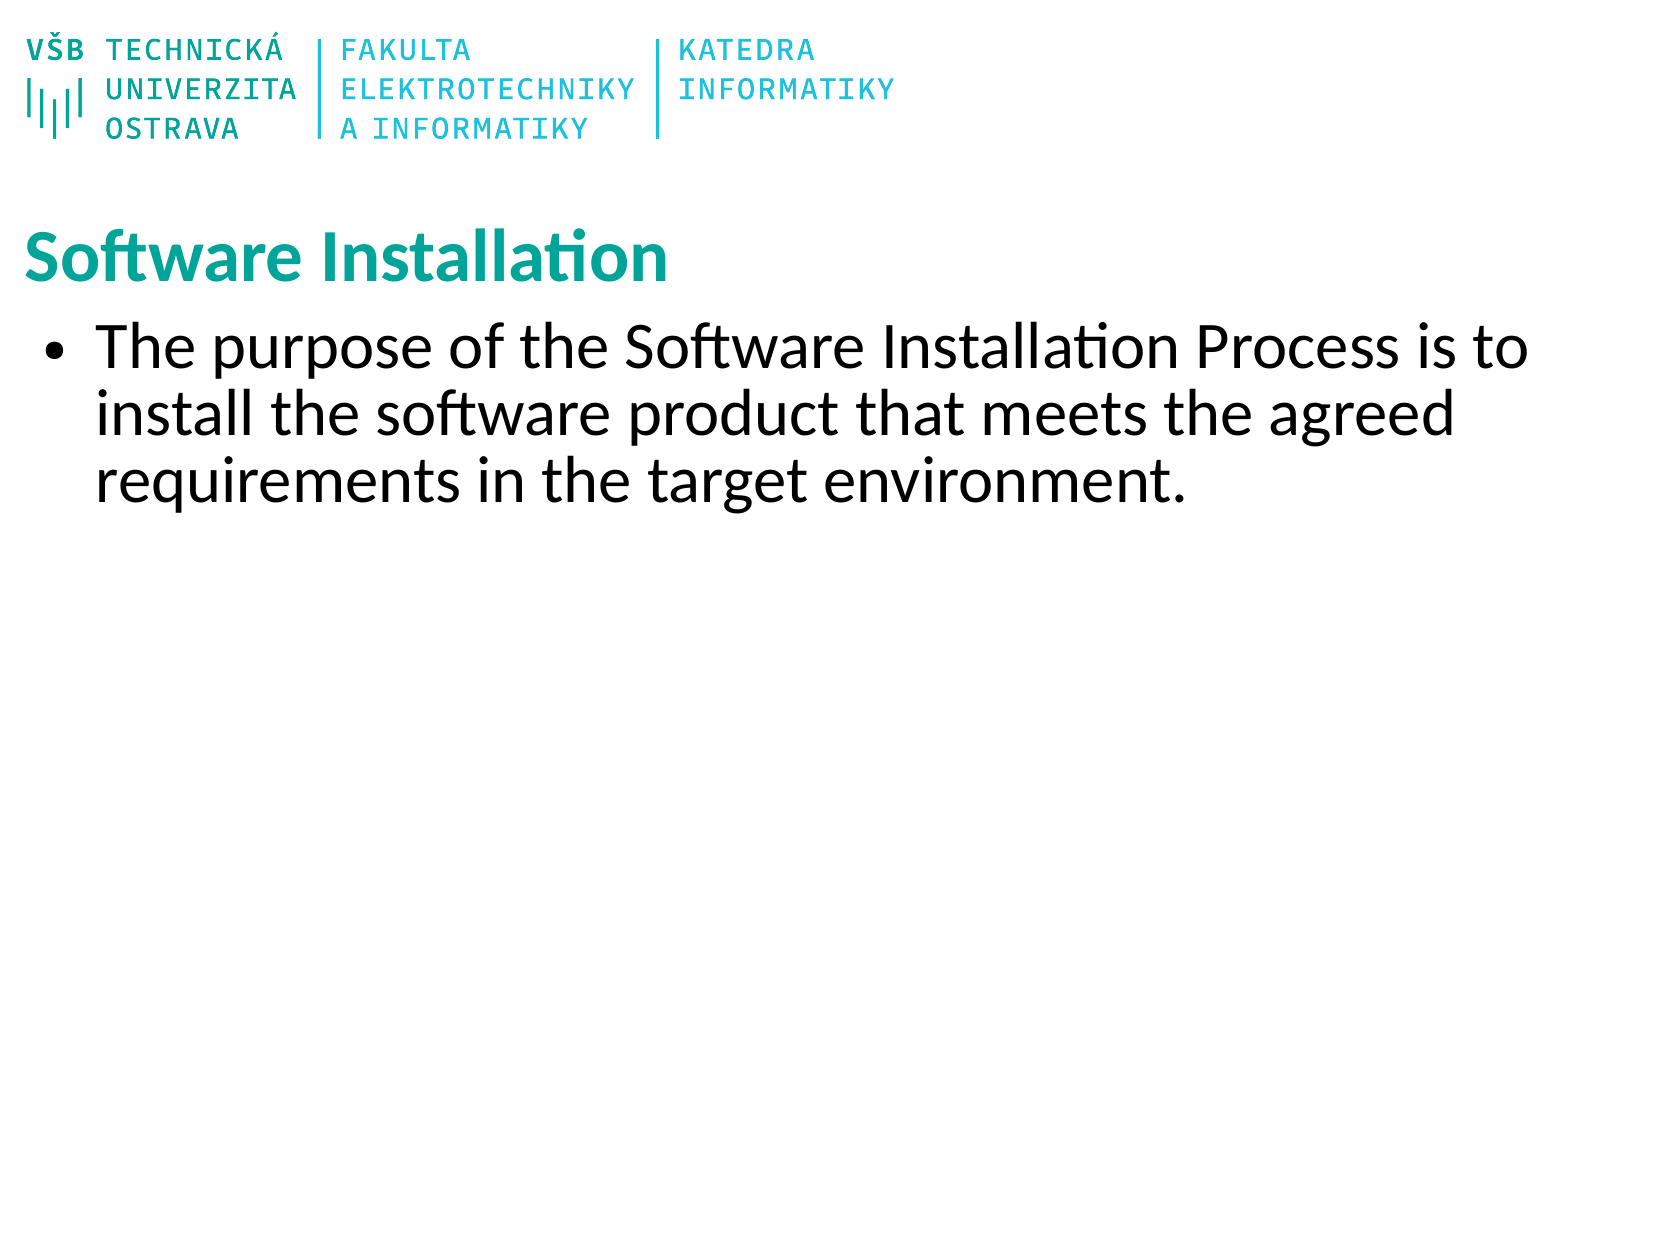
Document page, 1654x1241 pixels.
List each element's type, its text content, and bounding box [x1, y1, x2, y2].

picture [26, 31, 894, 139]
title Software Installation [24, 169, 1629, 301]
list The purpose of the Software Installation Process is to install the software product that meets the agreed requirements in the target environment. [24, 318, 1629, 1146]
